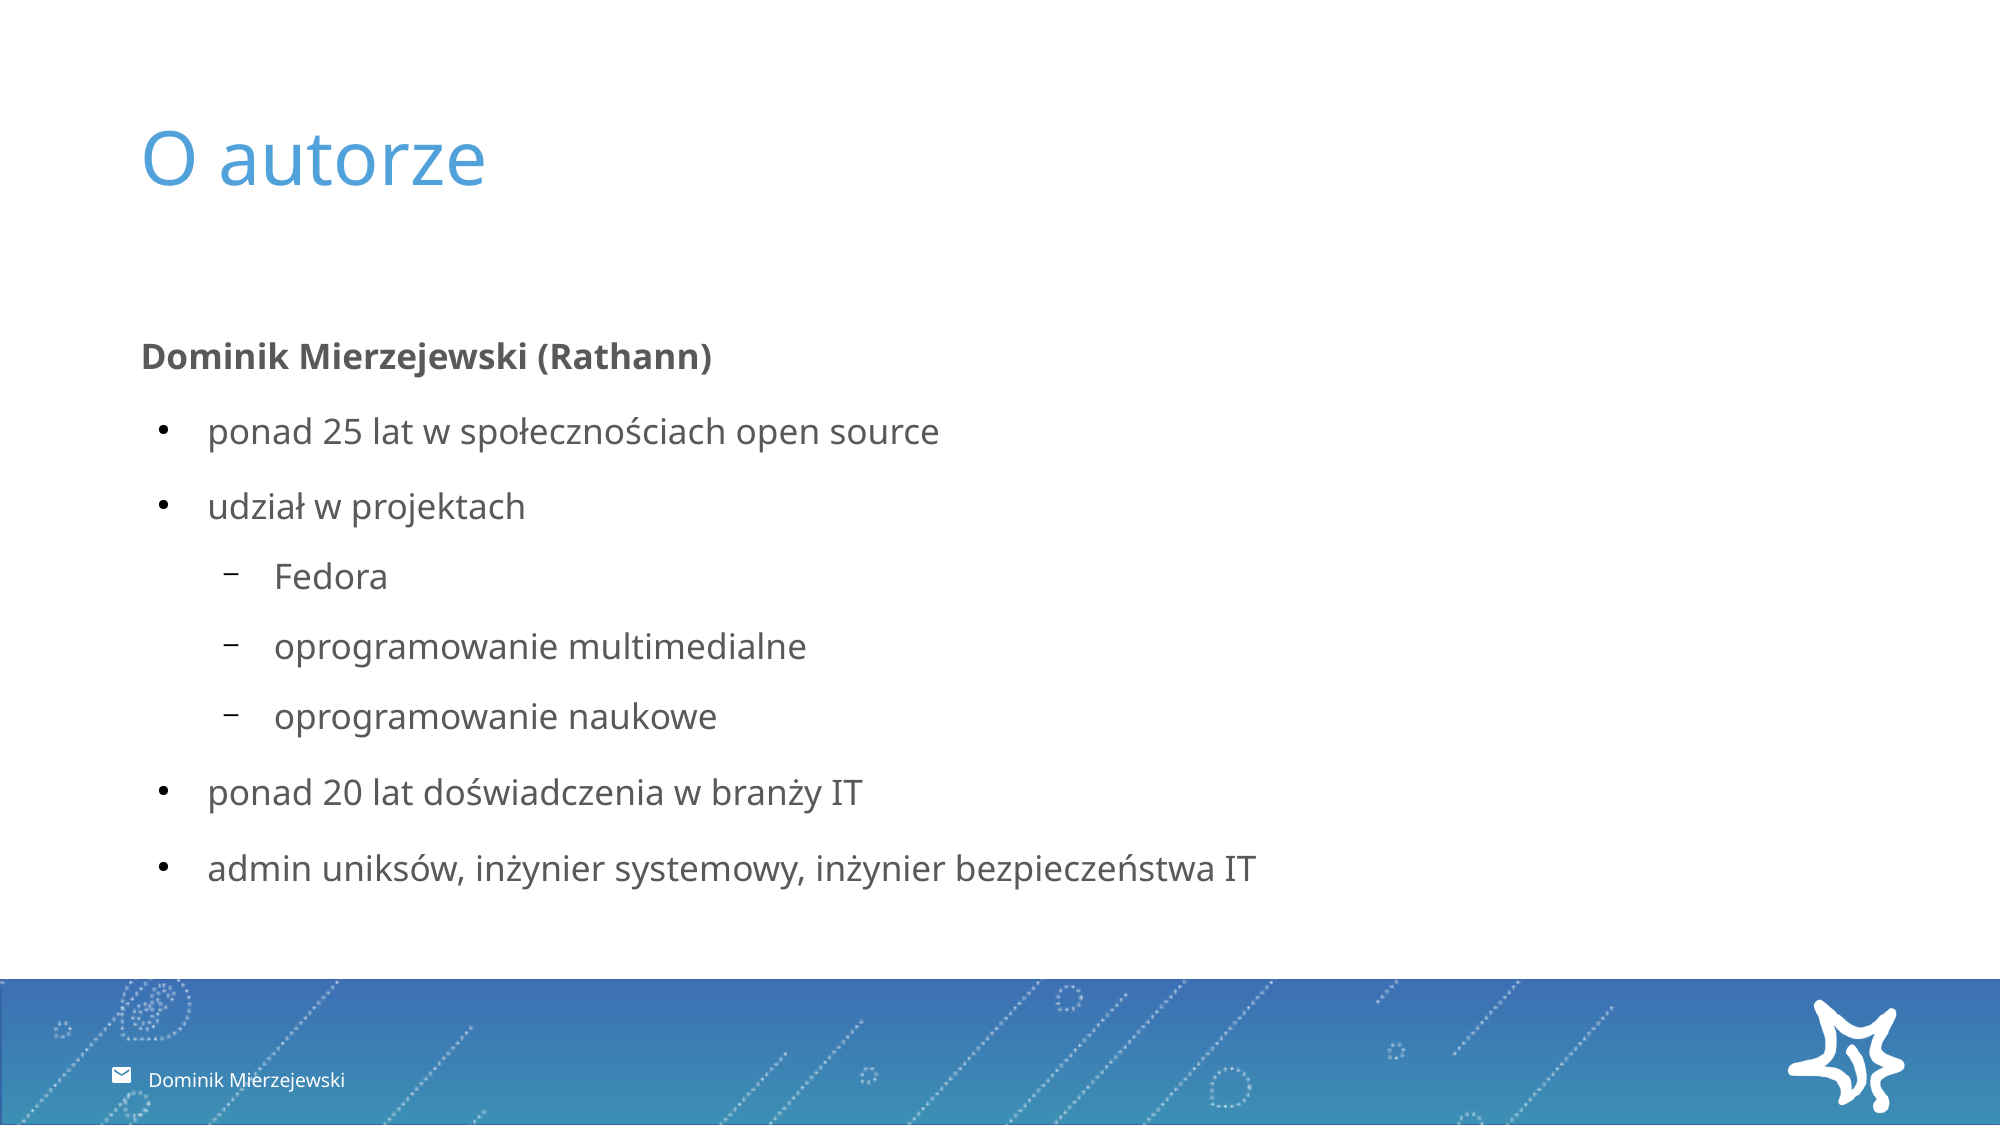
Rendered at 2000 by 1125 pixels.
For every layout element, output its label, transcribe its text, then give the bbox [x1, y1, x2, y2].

picture [0, 585, 1661, 1125]
title O autorze [140, 93, 1619, 219]
list Dominik Mierzejewski [148, 1066, 454, 1093]
list Dominik Mierzejewski (Rathann) ponad 25 lat w społecznościach open source udział w projektach Fedora oprogramowanie multimedialne oprogramowanie naukowe ponad 20 lat doświadczenia w branży IT admin uniksów, inżynier systemowy, inżynier bezpieczeństwa IT [140, 315, 1619, 893]
picture [1785, 994, 1906, 1116]
